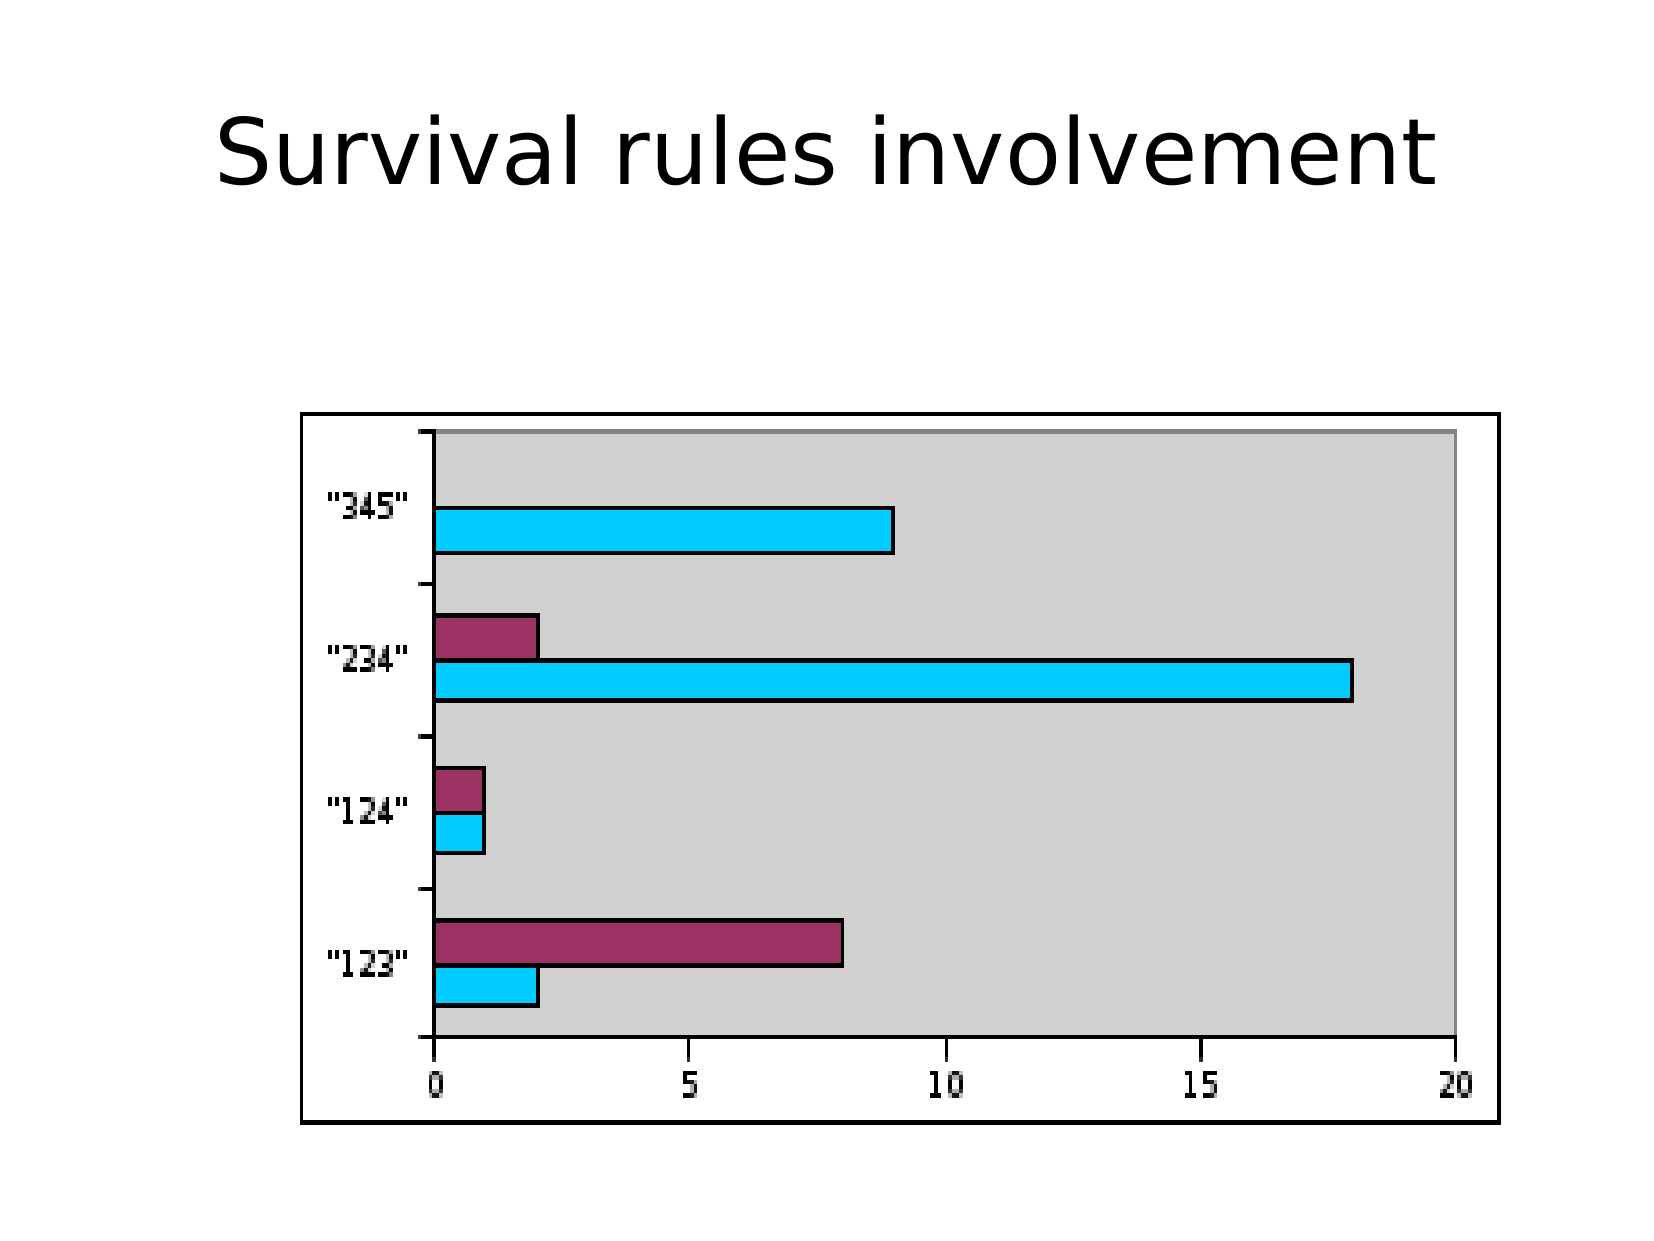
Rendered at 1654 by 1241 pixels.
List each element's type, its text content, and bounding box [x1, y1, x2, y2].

subtitle [82, 297, 1571, 1102]
title Survival rules involvement [82, 56, 1571, 250]
picture [300, 1102, 1501, 1126]
